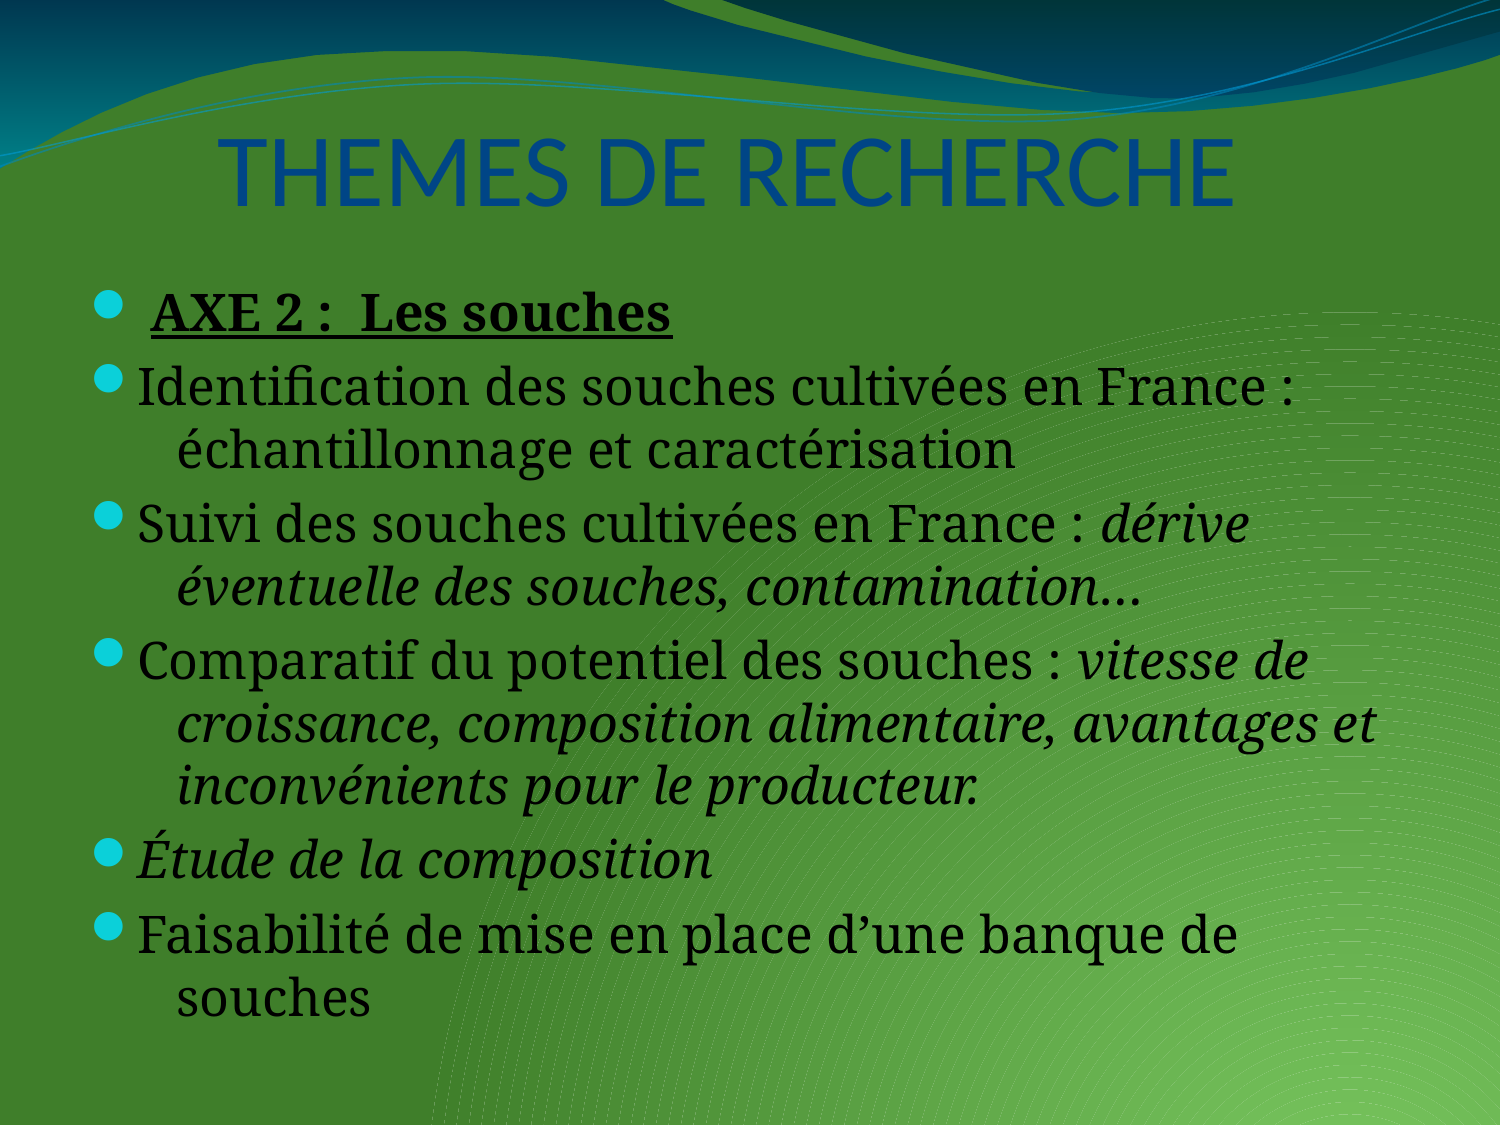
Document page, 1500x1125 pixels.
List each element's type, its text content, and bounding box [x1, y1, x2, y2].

picture [635, 90, 670, 94]
list AXE 2 : Les souches Identification des souches cultivées en France : échantillonnage et caractérisation Suivi des souches cultivées en France : dérive éventuelle des souches, contamination… Comparatif du potentiel des souches : vitesse de croissance, composition alimentaire, avantages et inconvénients pour le producteur. Étude de la composition Faisabilité de mise en place d’une banque de souches [75, 271, 1426, 1038]
title THEMES DE RECHERCHE [53, 94, 1404, 225]
